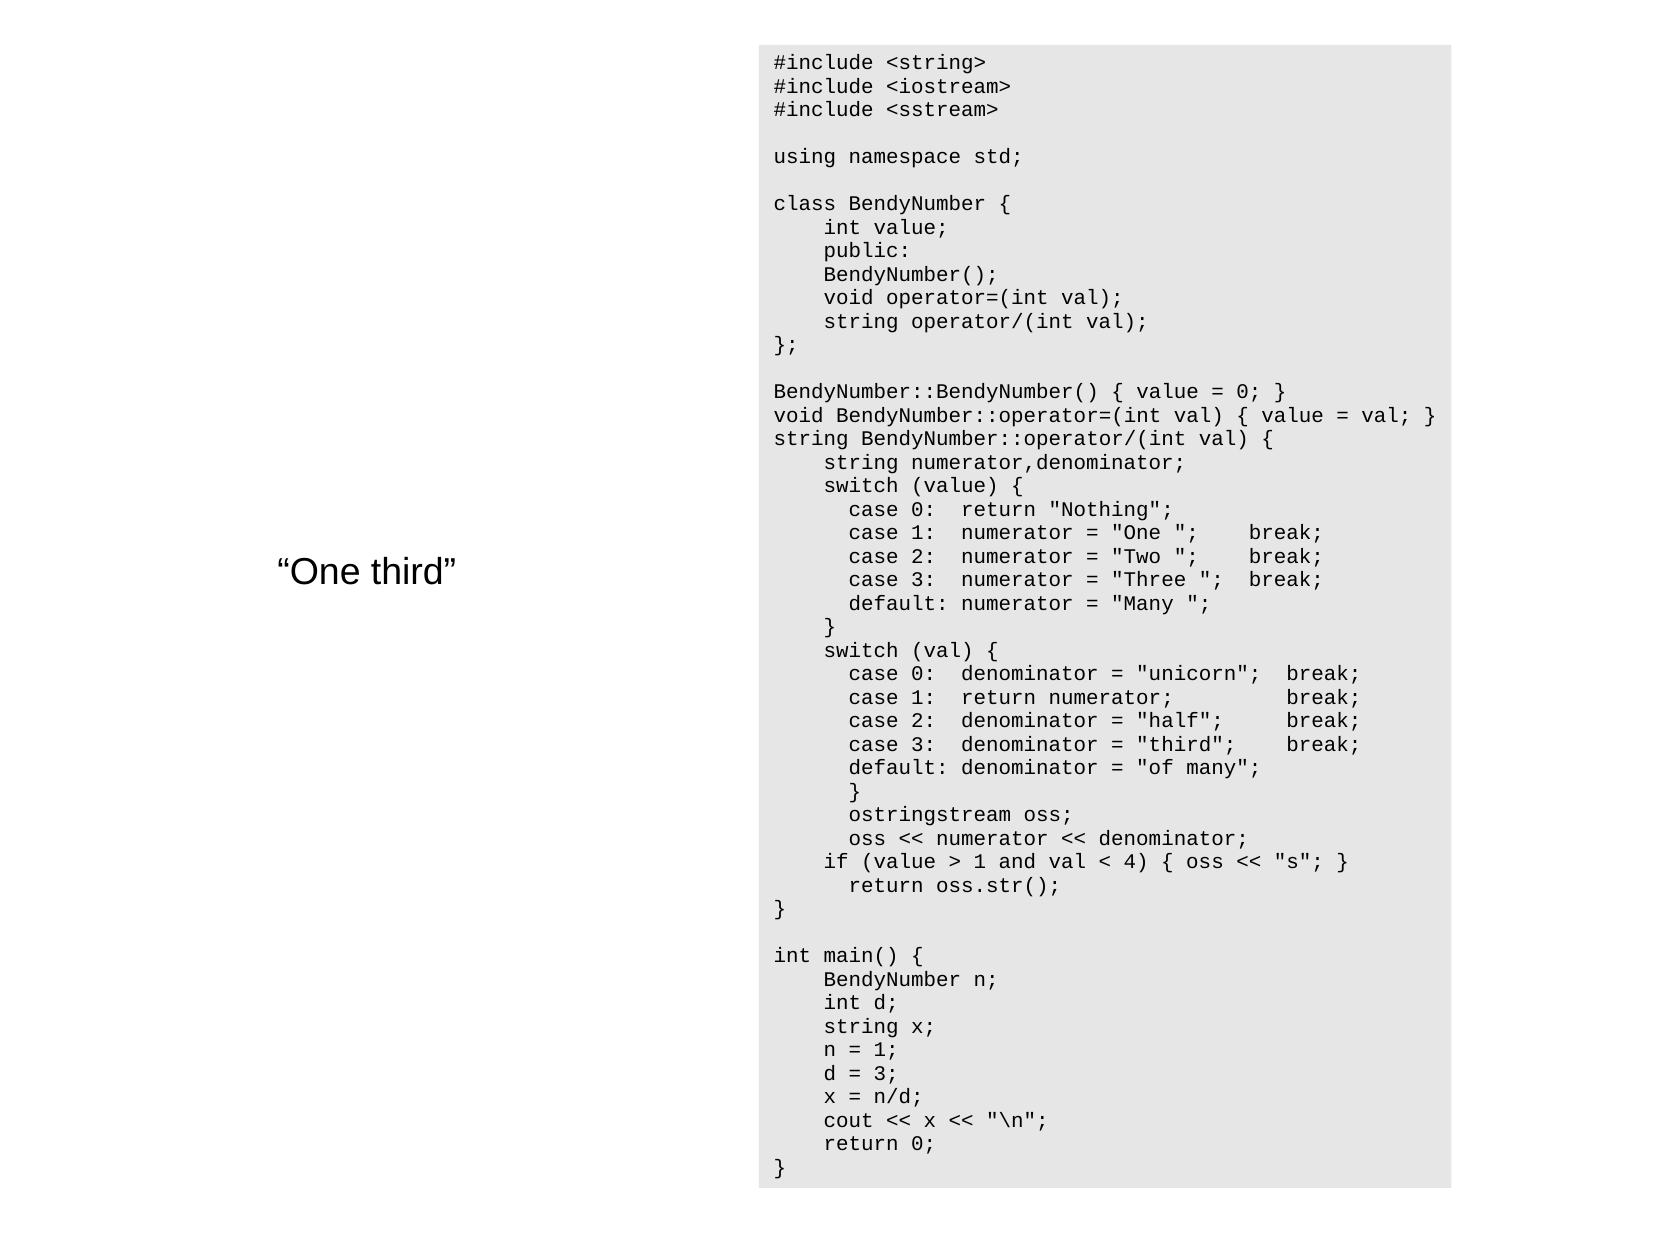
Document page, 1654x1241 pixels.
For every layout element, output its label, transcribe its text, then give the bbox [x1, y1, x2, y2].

text_box “One third” [262, 543, 472, 601]
text_box #include <string> #include <iostream> #include <sstream> using namespace std; class BendyNumber { int value; public: BendyNumber(); void operator=(int val); string operator/(int val); }; BendyNumber::BendyNumber() { value = 0; } void BendyNumber::operator=(int val) { value = val; } string BendyNumber::operator/(int val) { string numerator,denominator; switch (value) { case 0: return "Nothing"; case 1: numerator = "One "; break; case 2: numerator = "Two "; break; case 3: numerator = "Three "; break; default: numerator = "Many "; } switch (val) { case 0: denominator = "unicorn"; break; case 1: return numerator; break; case 2: denominator = "half"; break; case 3: denominator = "third"; break; default: denominator = "of many"; } ostringstream oss; oss << numerator << denominator; if (value > 1 and val < 4) { oss << "s"; } return oss.str(); } int main() { BendyNumber n; int d; string x; n = 1; d = 3; x = n/d; cout << x << "\n"; return 0; } [758, 44, 1452, 1188]
